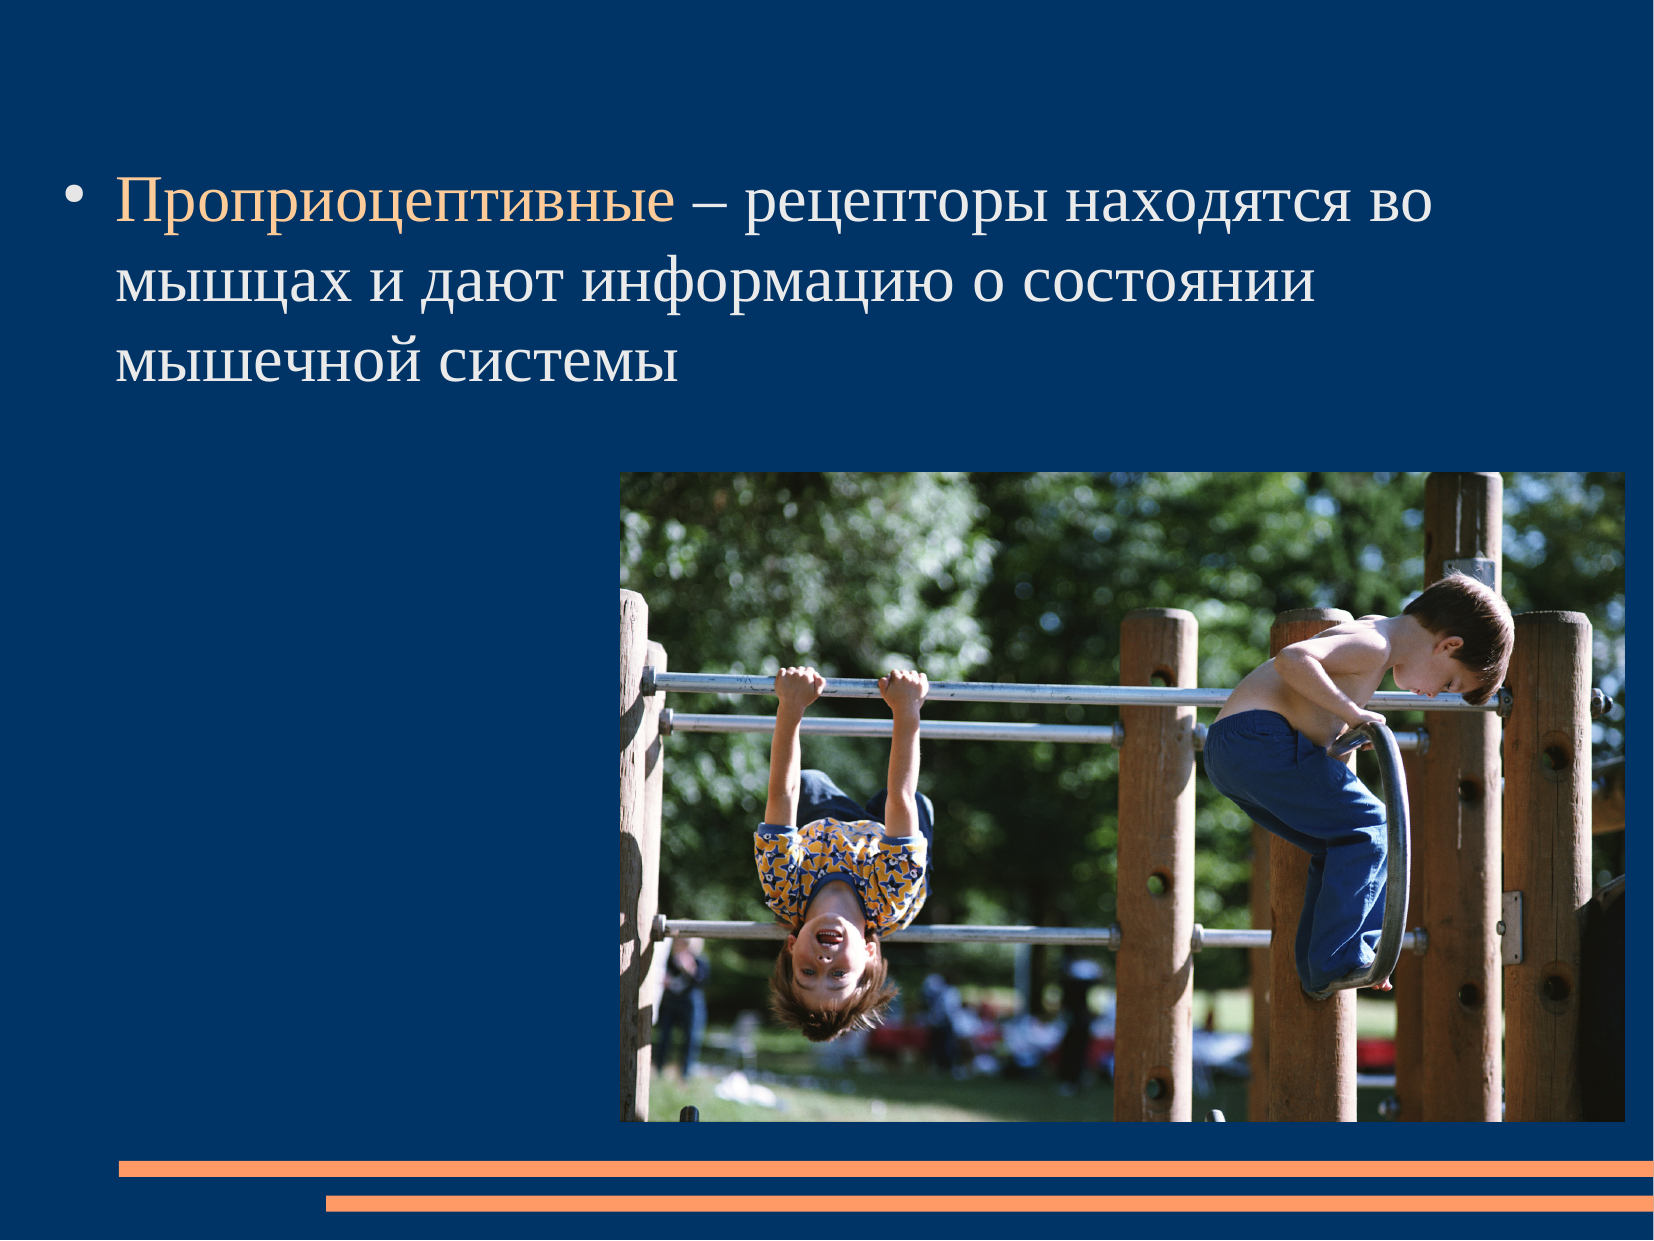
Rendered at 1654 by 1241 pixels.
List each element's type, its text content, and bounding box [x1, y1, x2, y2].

picture [620, 472, 1625, 1123]
list Проприоцептивные – рецепторы находятся во мышцах и дают информацию о состоянии мышечной системы [29, 147, 1488, 526]
